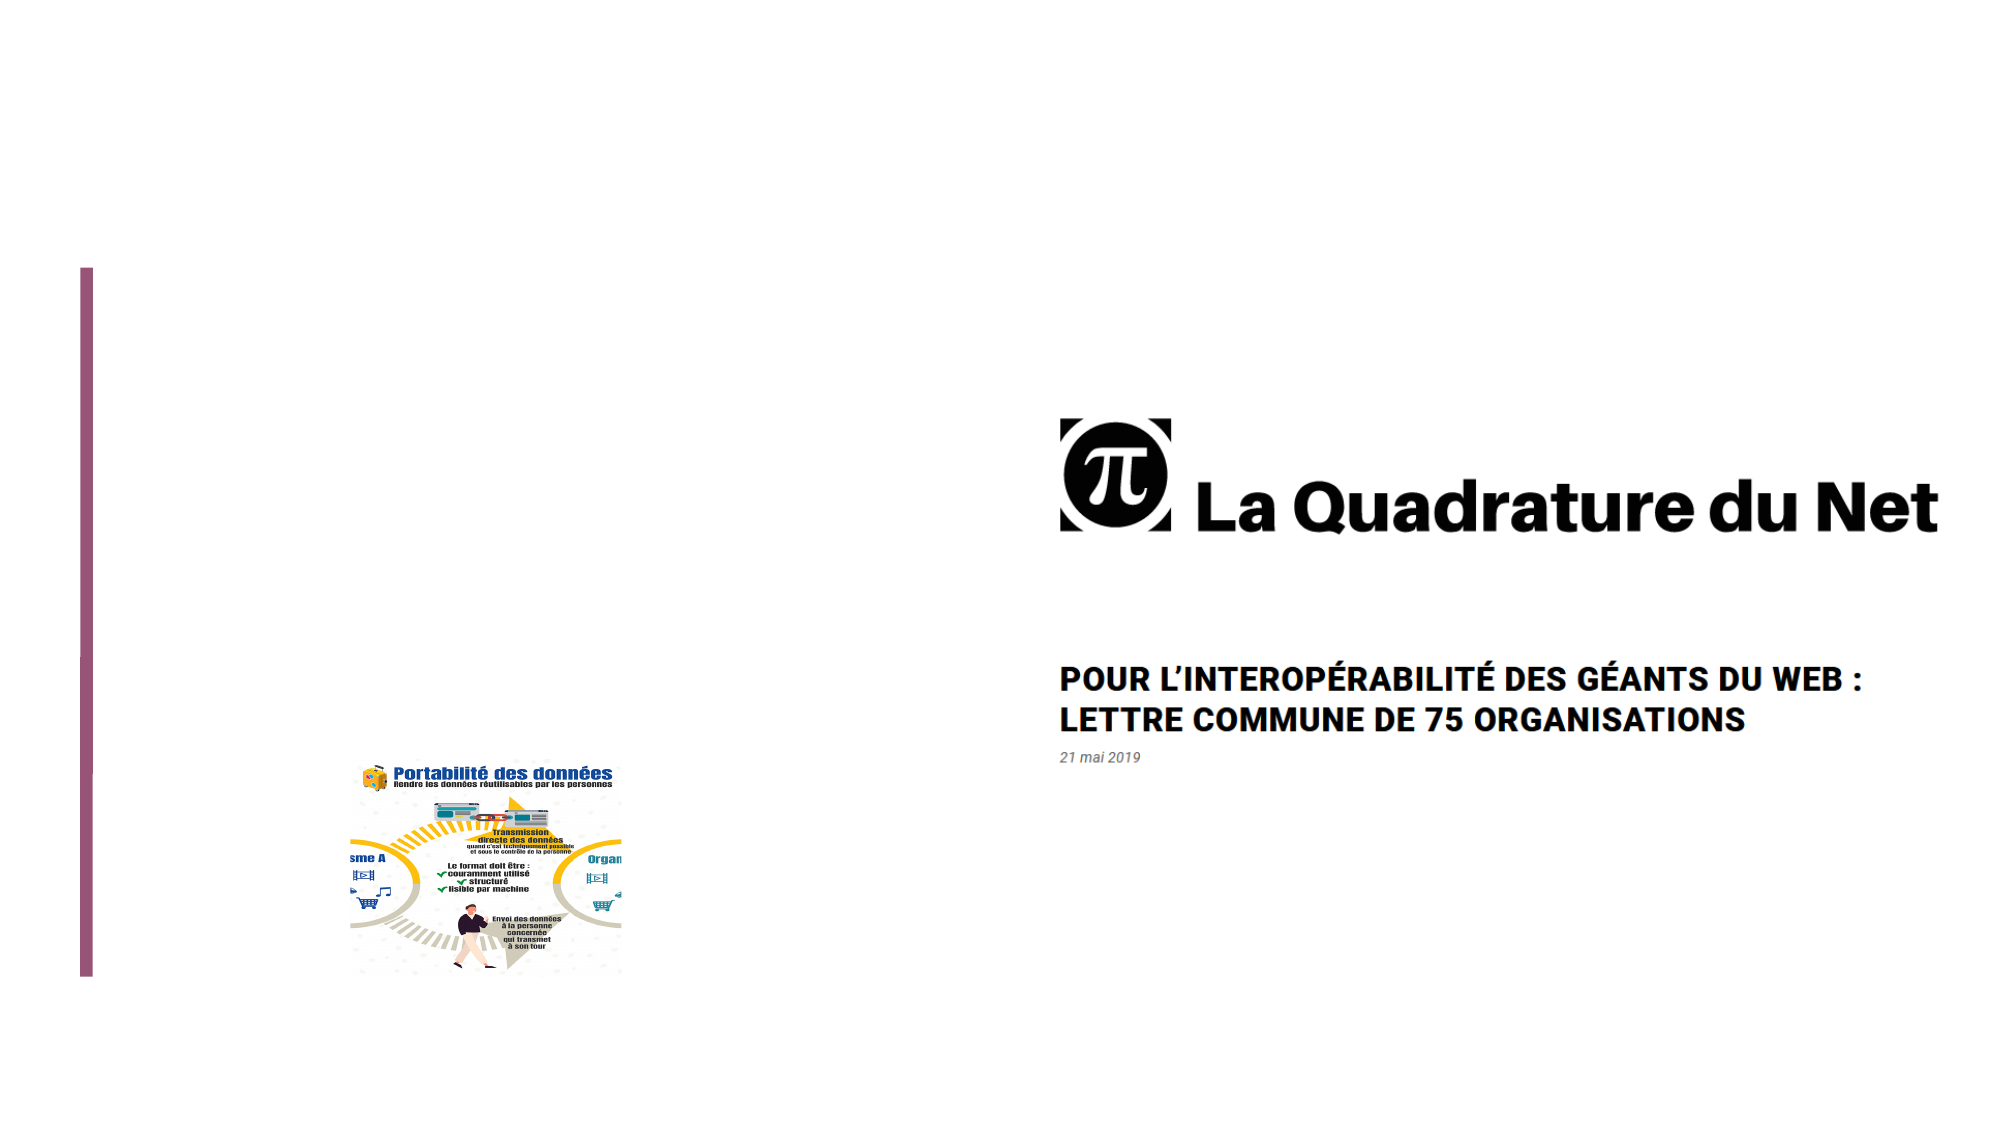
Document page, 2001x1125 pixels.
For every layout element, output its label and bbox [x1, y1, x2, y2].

picture [1050, 409, 1959, 801]
picture [20, 22, 1001, 1125]
